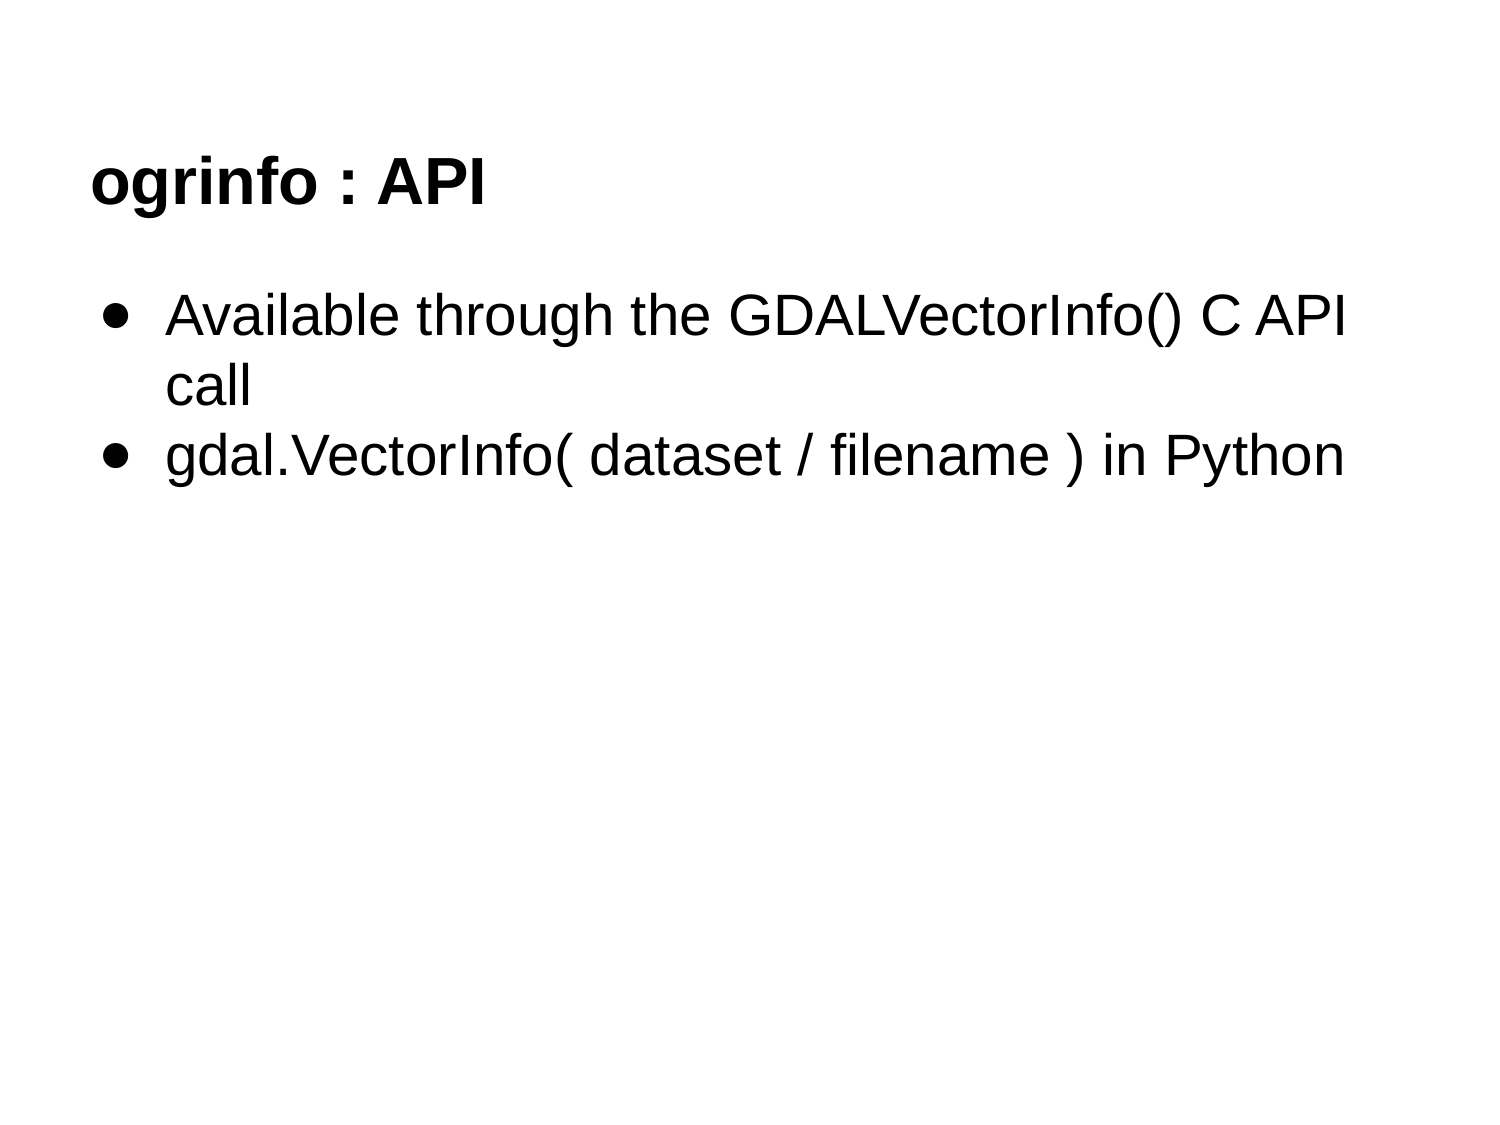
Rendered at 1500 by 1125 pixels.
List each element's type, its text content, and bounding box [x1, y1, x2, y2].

list Available through the GDALVectorInfo() C API call gdal.VectorInfo( dataset / filename ) in Python [75, 262, 1425, 1078]
title ogrinfo : API [75, 45, 1425, 233]
